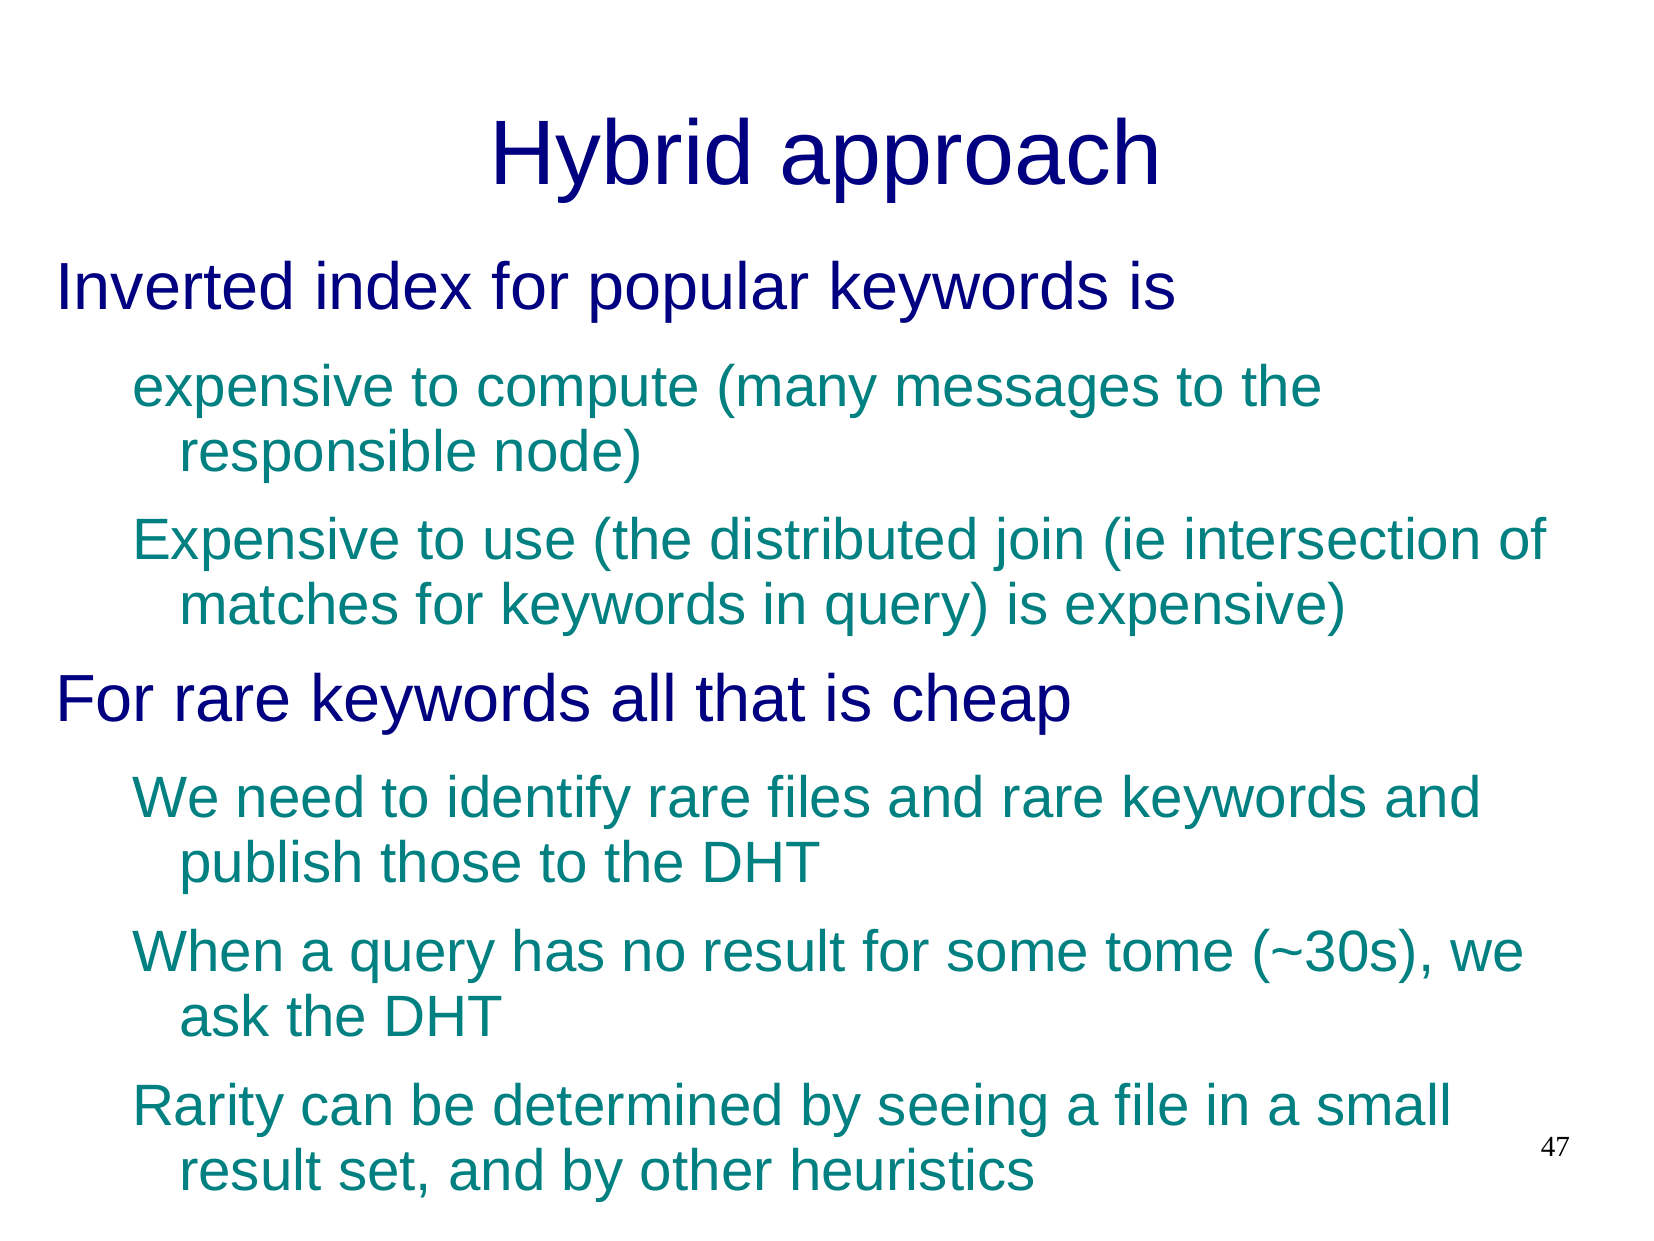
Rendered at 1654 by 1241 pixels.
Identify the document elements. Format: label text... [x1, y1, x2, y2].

title Hybrid approach [82, 49, 1571, 249]
list Inverted index for popular keywords is expensive to compute (many messages to the responsible node) Expensive to use (the distributed join (ie intersection of matches for keywords in query) is expensive) For rare keywords all that is cheap We need to identify rare files and rare keywords and publish those to the DHT When a query has no result for some tome (~30s), we ask the DHT Rarity can be determined by seeing a file in a small result set, and by other heuristics [37, 249, 1613, 1201]
